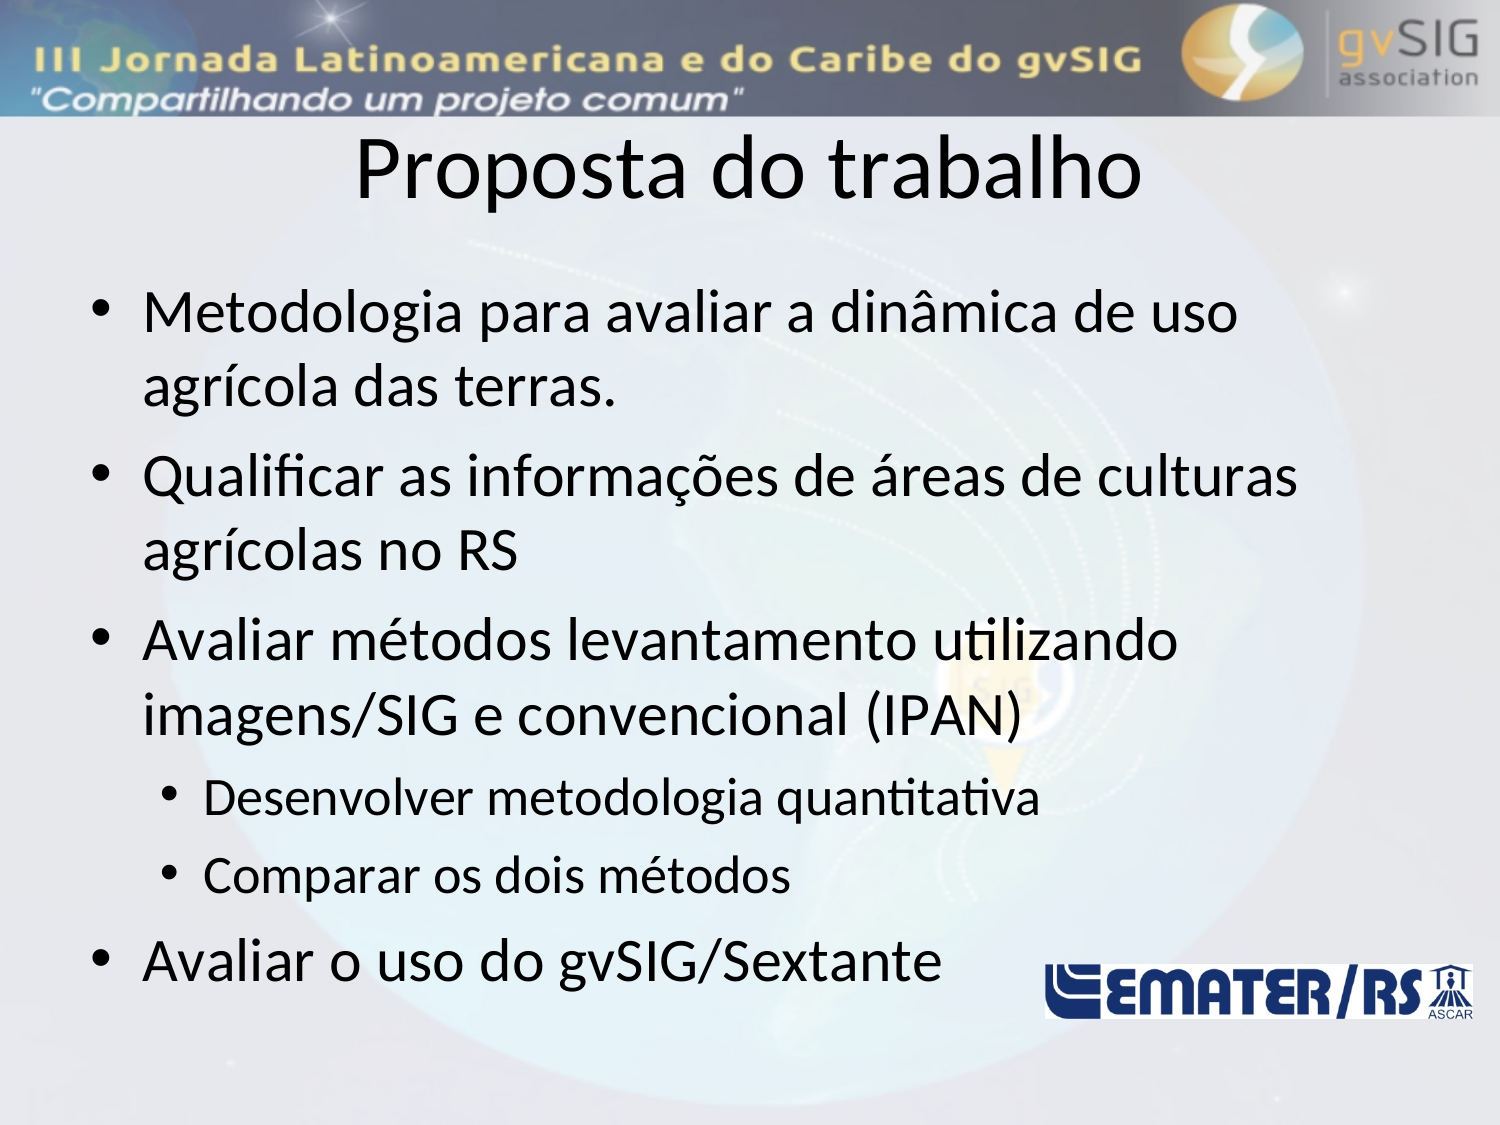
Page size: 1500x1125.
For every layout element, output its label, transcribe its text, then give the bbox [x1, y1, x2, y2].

list Metodologia para avaliar a dinâmica de uso agrícola das terras. Qualificar as informações de áreas de culturas agrícolas no RS Avaliar métodos levantamento utilizando imagens/SIG e convencional (IPAN) Desenvolver metodologia quantitativa Comparar os dois métodos Avaliar o uso do gvSIG/Sextante [75, 262, 1426, 1005]
picture [0, 0, 1500, 1125]
title Proposta do trabalho [75, 67, 1426, 256]
